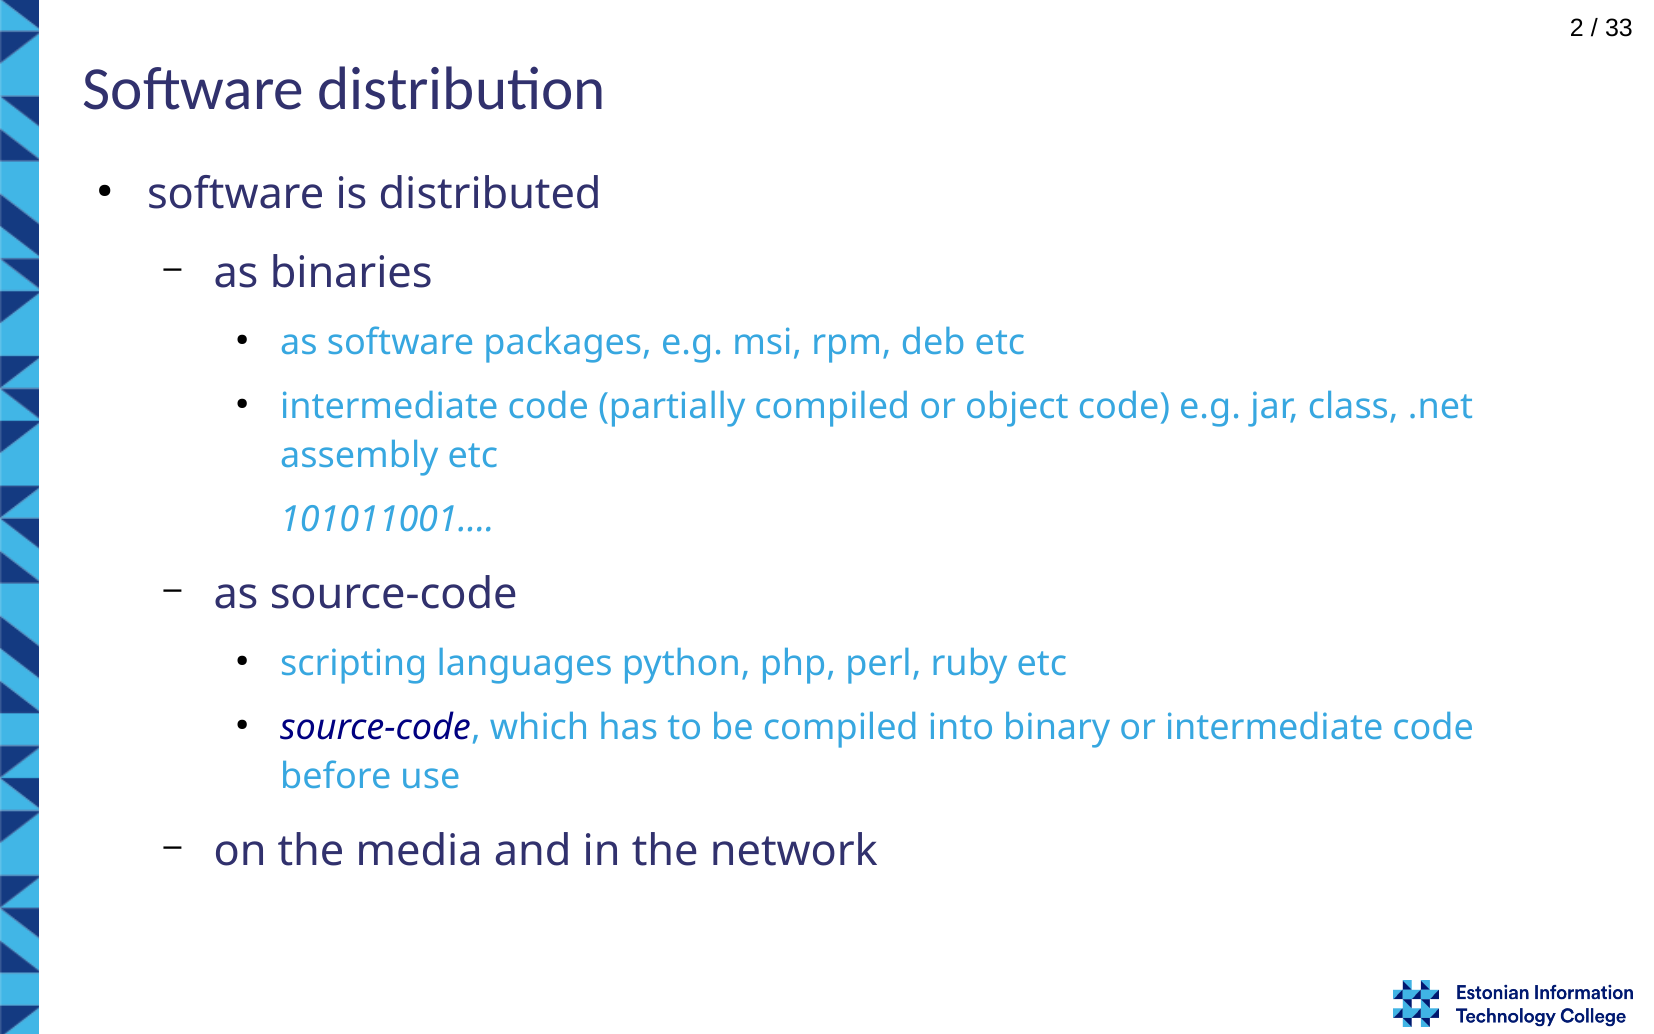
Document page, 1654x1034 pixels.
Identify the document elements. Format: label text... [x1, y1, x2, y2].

picture [1393, 980, 1633, 1027]
list software is distributed as binaries as software packages, e.g. msi, rpm, deb etc intermediate code (partially compiled or object code) e.g. jar, class, .net assembly etc 101011001.... as source-code scripting languages python, php, perl, ruby etc source-code, which has to be compiled into binary or intermediate code before use on the media and in the network [80, 162, 1536, 880]
title Software distribution [82, 41, 1571, 148]
